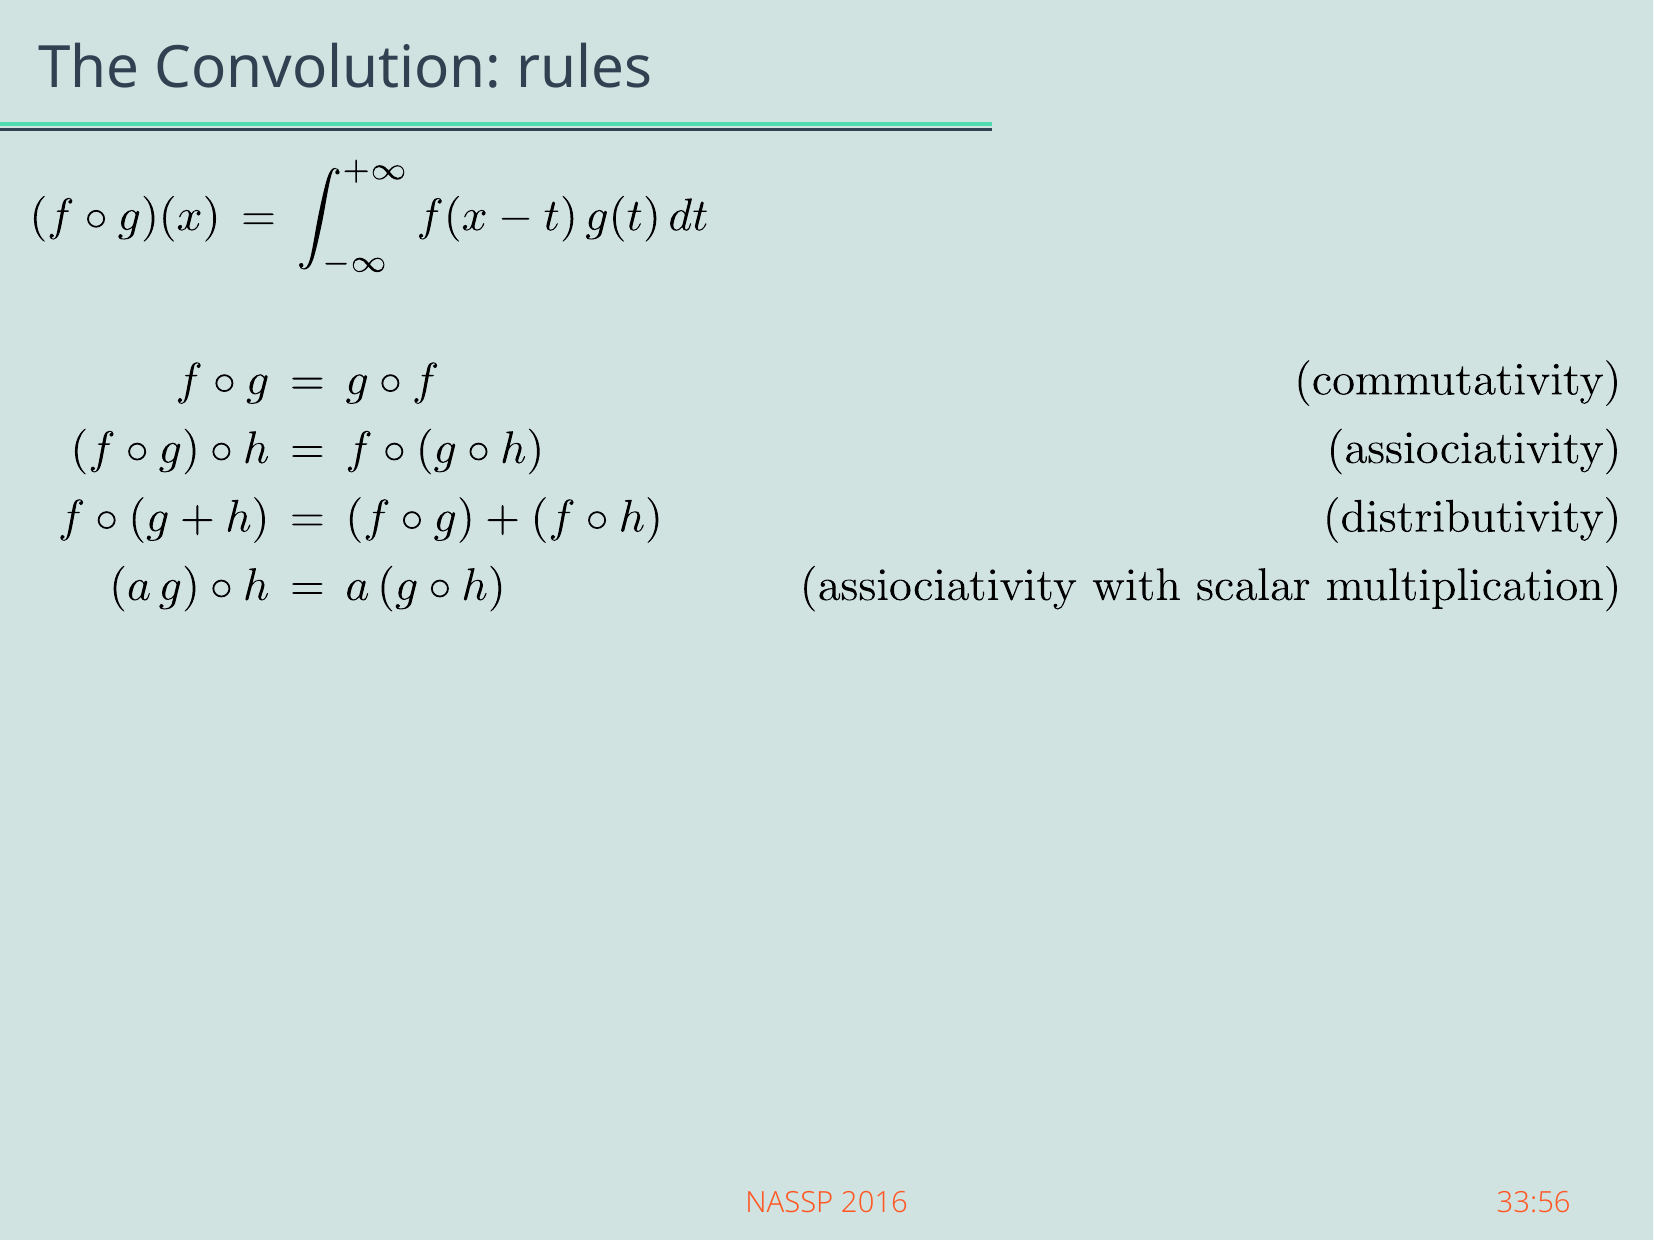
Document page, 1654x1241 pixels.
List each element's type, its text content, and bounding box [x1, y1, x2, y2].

text_box [57, 360, 1622, 612]
text_box [29, 159, 709, 276]
text_box The Convolution: rules [23, 17, 1347, 103]
